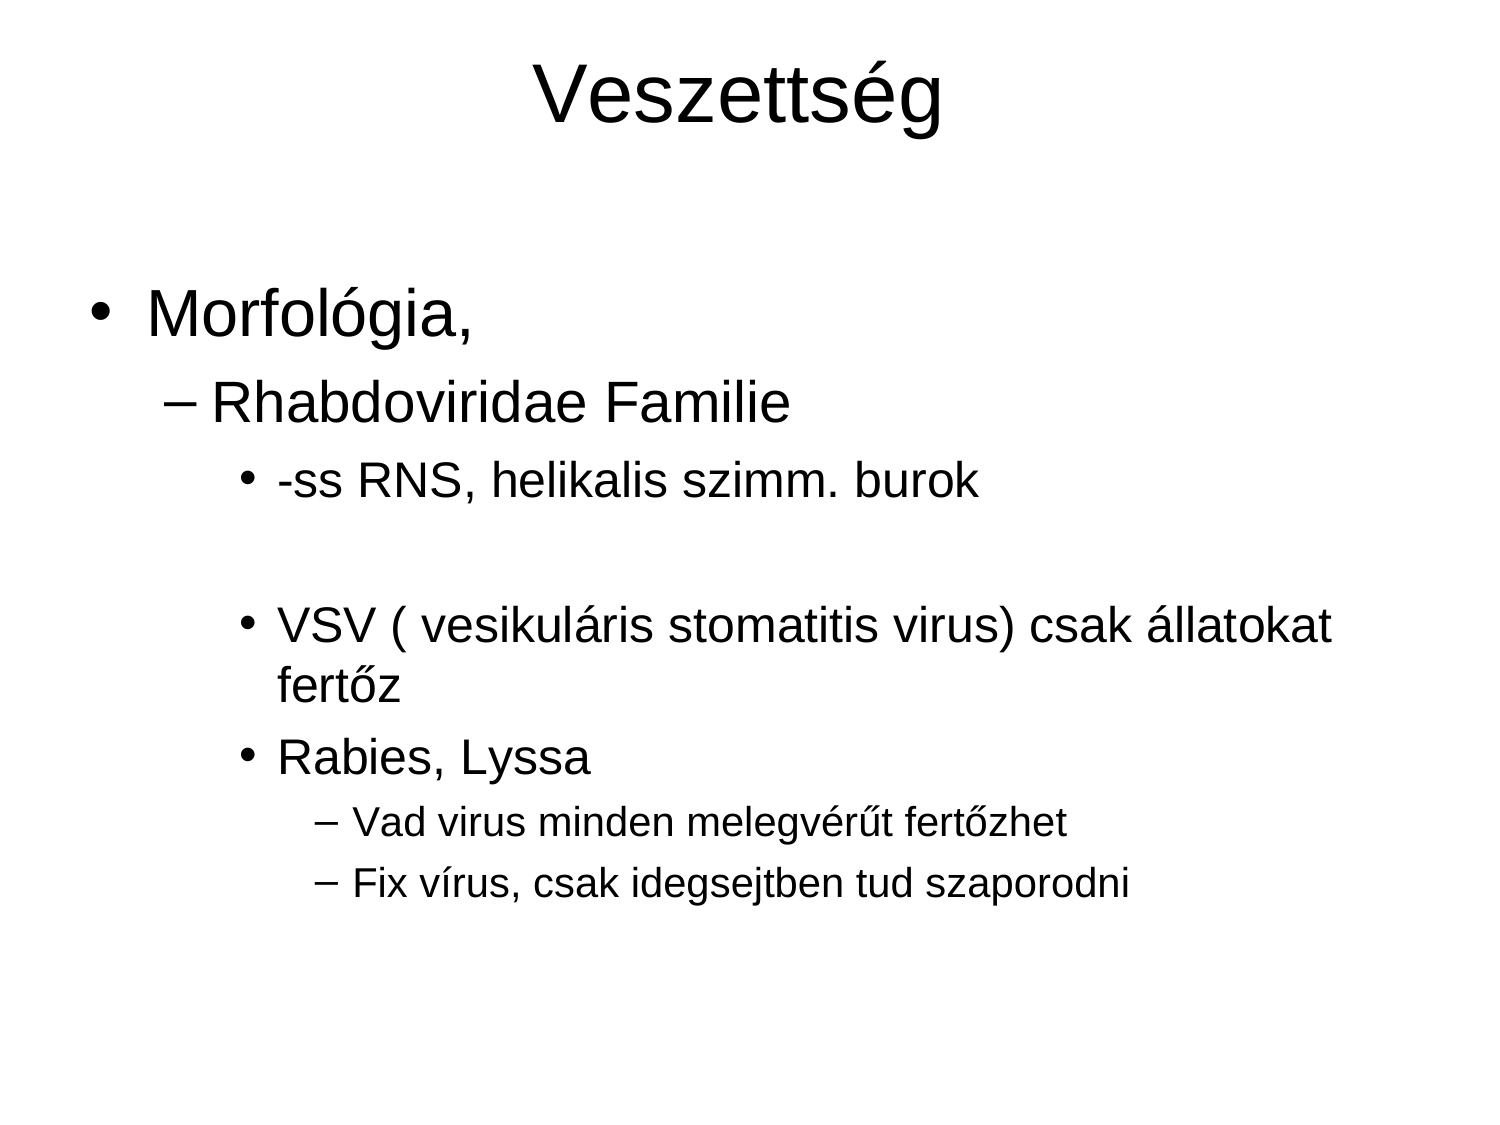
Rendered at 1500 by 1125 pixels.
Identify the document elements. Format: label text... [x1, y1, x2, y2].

title Veszettség [75, 31, 1426, 247]
list Morfológia, Rhabdoviridae Familie -ss RNS, helikalis szimm. burok VSV ( vesikuláris stomatitis virus) csak állatokat fertőz Rabies, Lyssa Vad virus minden melegvérűt fertőzhet Fix vírus, csak idegsejtben tud szaporodni [75, 262, 1426, 1005]
